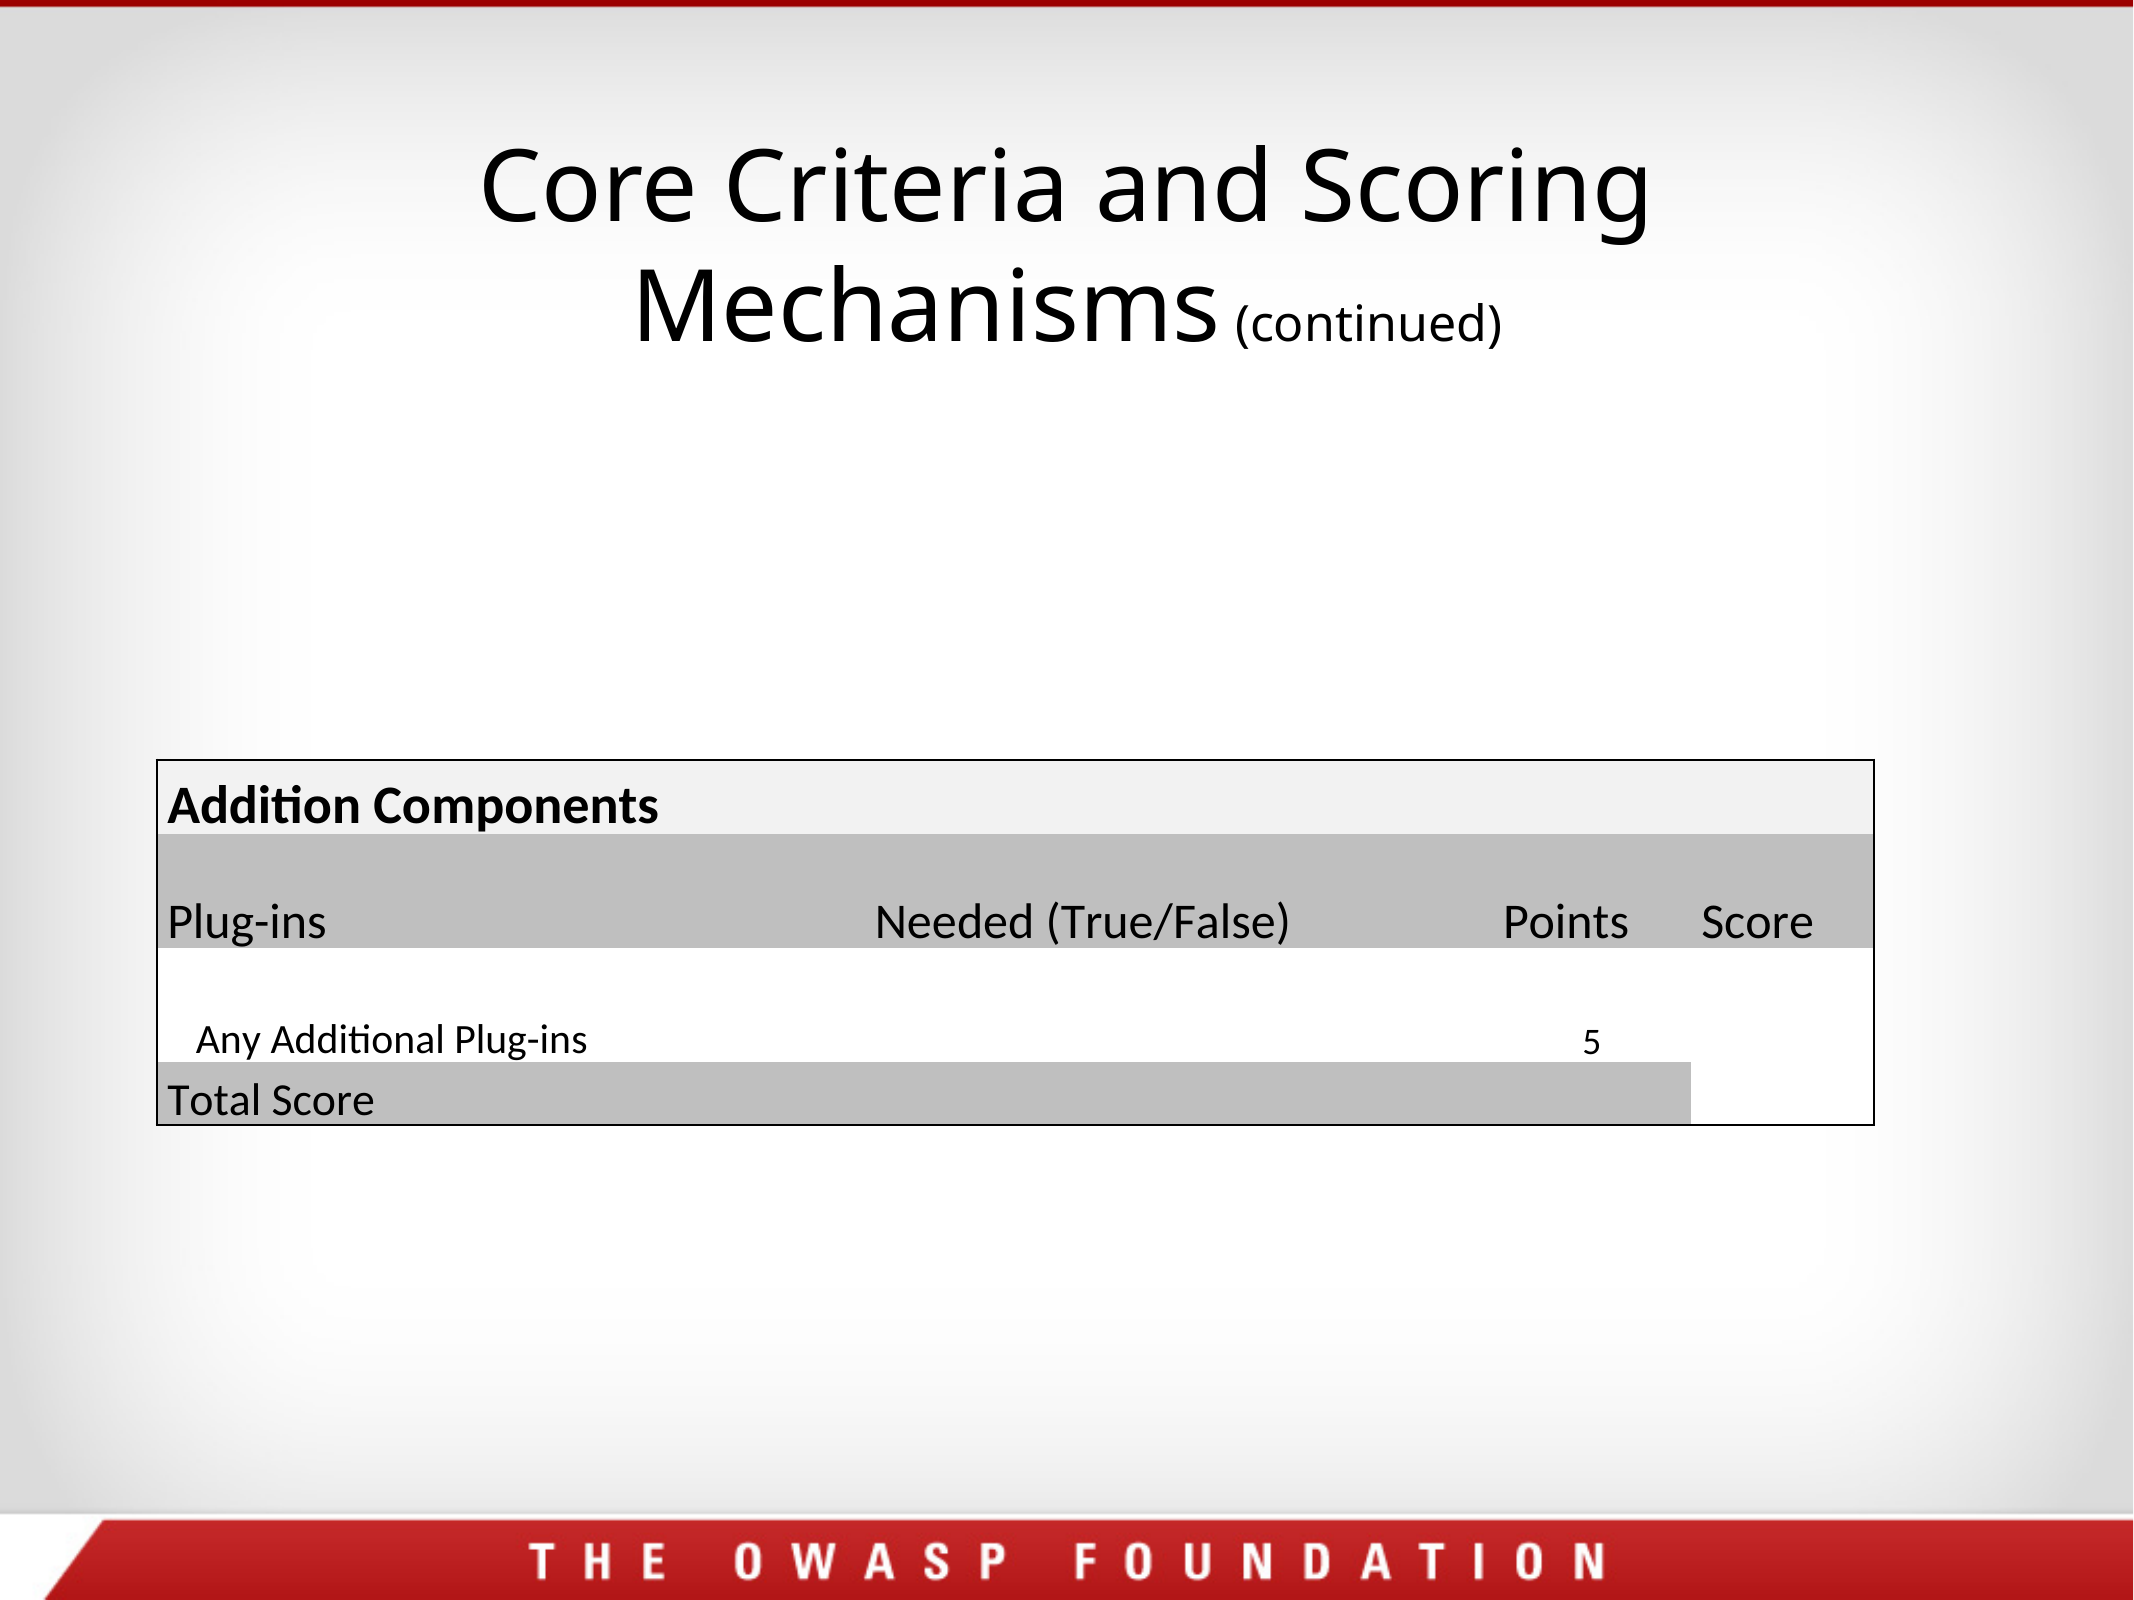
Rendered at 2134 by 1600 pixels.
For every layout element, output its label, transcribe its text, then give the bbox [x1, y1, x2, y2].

table_cell Any Additional Plug-ins [158, 948, 864, 1062]
table_cell Total Score [158, 1062, 1691, 1124]
table_cell Score [1691, 834, 1873, 948]
table_cell 5 [1493, 948, 1691, 1062]
table_header Addition Components [158, 761, 1873, 834]
table_cell Plug-ins [158, 834, 864, 948]
picture [0, 0, 2134, 1600]
table_cell [864, 948, 1493, 1062]
table_cell Needed (True/False) [864, 834, 1493, 948]
table_cell Points [1493, 834, 1691, 948]
title Core Criteria and Scoring Mechanisms (continued) [208, 22, 1925, 461]
table_cell [1691, 1062, 1873, 1124]
table_cell [1691, 948, 1873, 1062]
